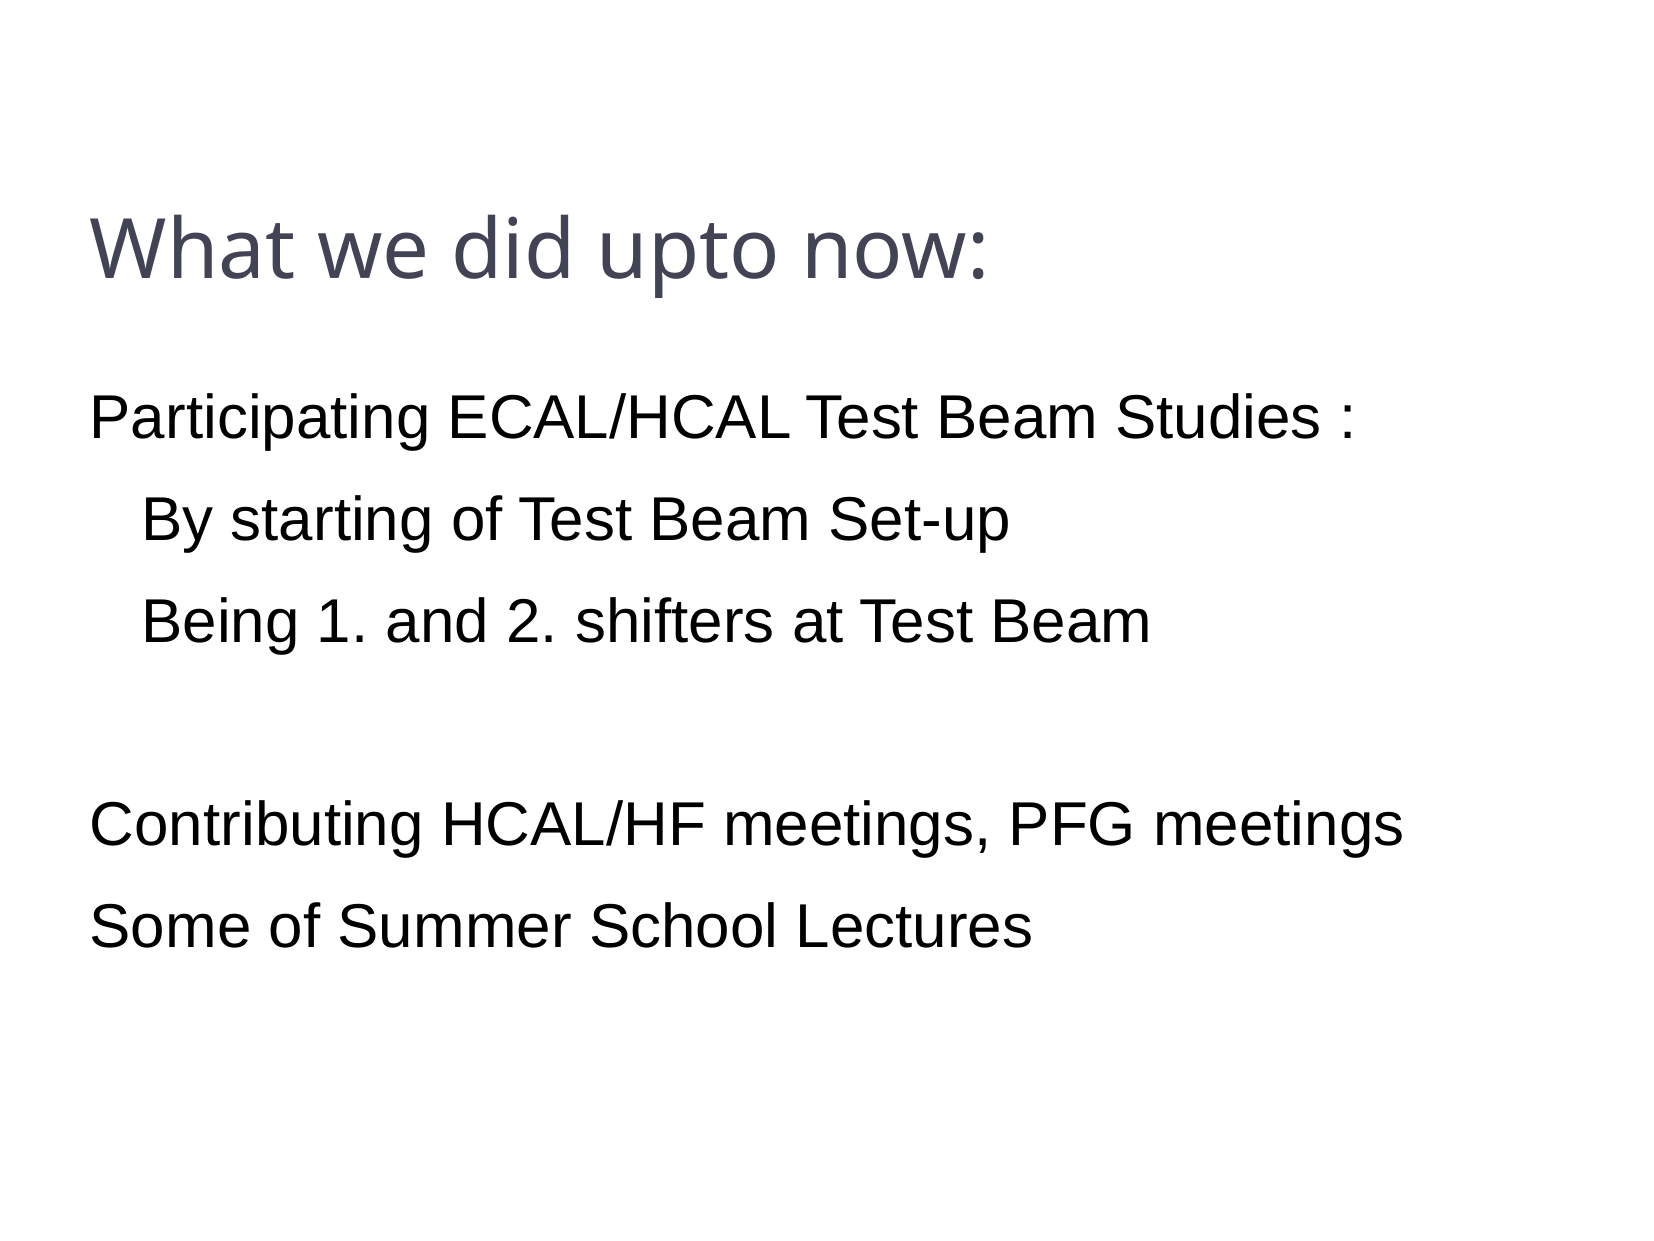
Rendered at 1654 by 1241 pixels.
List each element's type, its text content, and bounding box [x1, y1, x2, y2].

list Participating ECAL/HCAL Test Beam Studies : By starting of Test Beam Set-up Being 1. and 2. shifters at Test Beam Contributing HCAL/HF meetings, PFG meetings Some of Summer School Lectures [75, 368, 1426, 1079]
title What we did upto now: [75, 187, 1426, 363]
